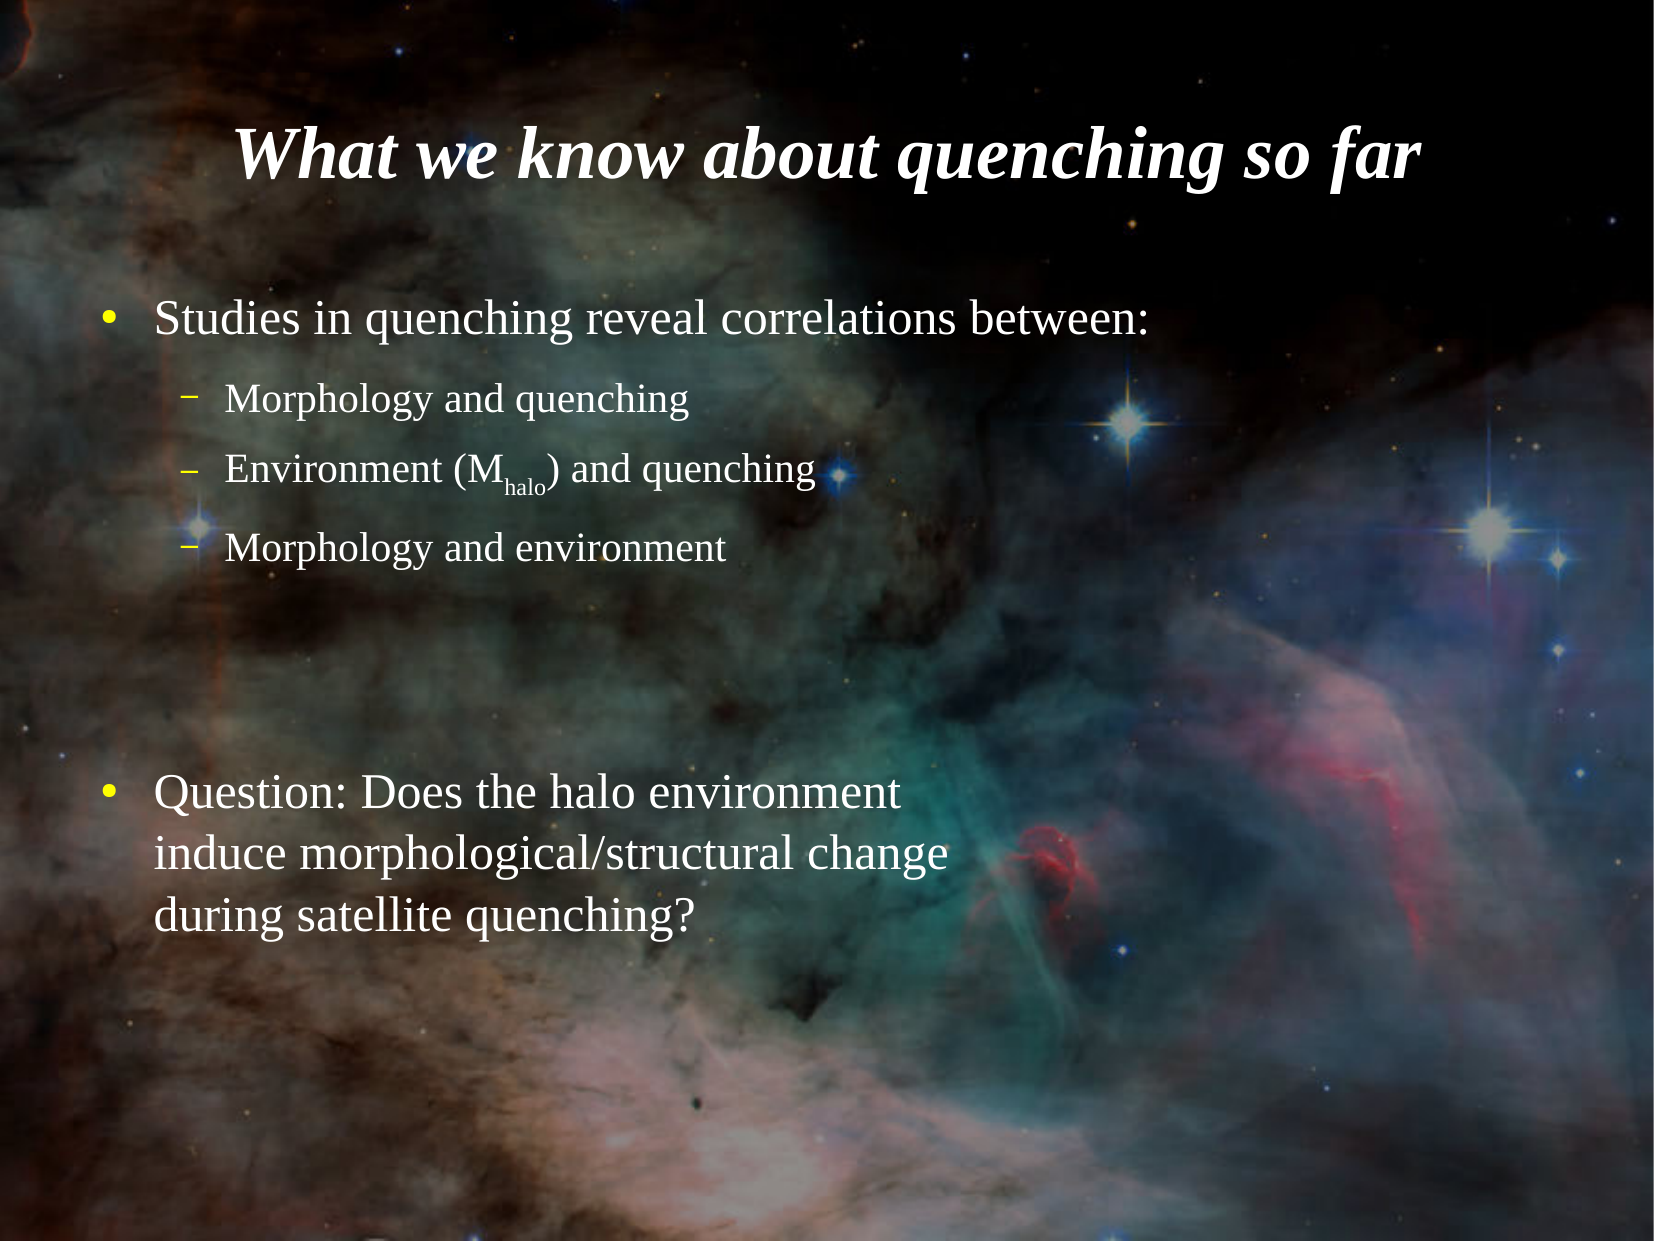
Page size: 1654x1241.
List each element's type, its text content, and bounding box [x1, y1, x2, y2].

picture [0, 0, 1654, 1241]
title What we know about quenching so far [82, 49, 1571, 257]
list Studies in quenching reveal correlations between: Morphology and quenching Environment (Mhalo) and quenching Morphology and environment Question: Does the halo environment induce morphological/structural change during satellite quenching? [82, 290, 1571, 1219]
